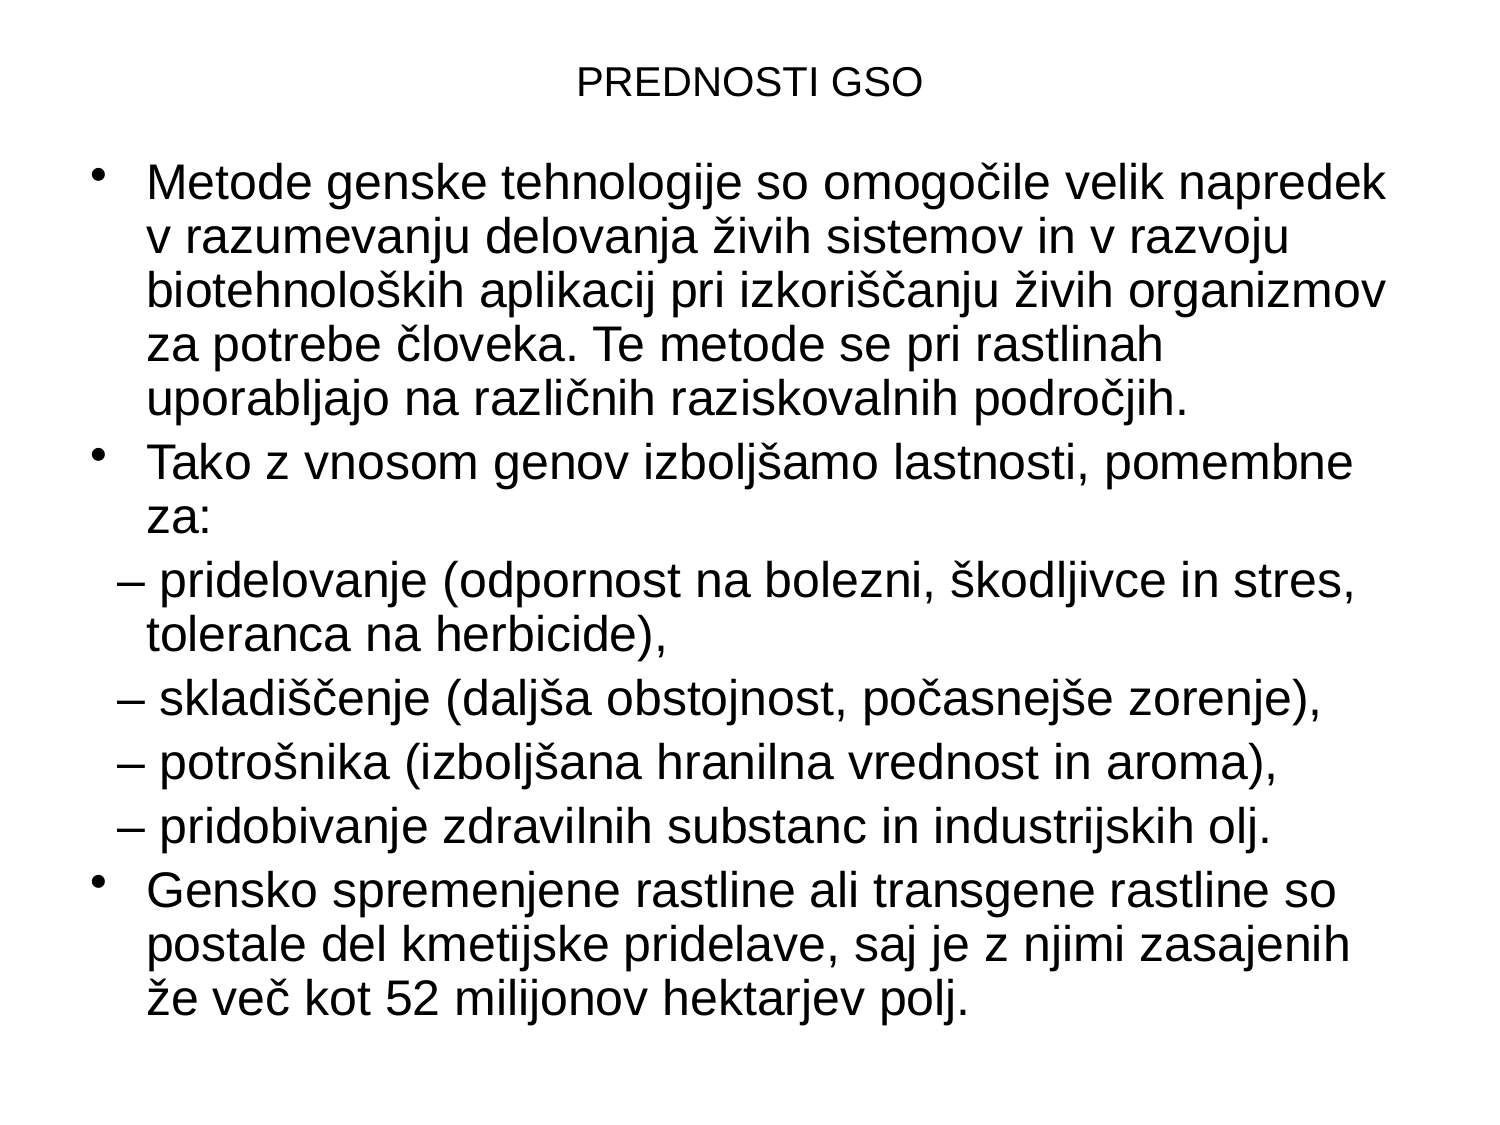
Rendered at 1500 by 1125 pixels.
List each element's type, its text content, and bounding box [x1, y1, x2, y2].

list Metode genske tehnologije so omogočile velik napredek v razumevanju delovanja živih sistemov in v razvoju biotehnoloških aplikacij pri izkoriščanju živih organizmov za potrebe človeka. Te metode se pri rastlinah uporabljajo na različnih raziskovalnih področjih. Tako z vnosom genov izboljšamo lastnosti, pomembne za: – pridelovanje (odpornost na bolezni, škodljivce in stres, toleranca na herbicide), – skladiščenje (daljša obstojnost, počasnejše zorenje), – potrošnika (izboljšana hranilna vrednost in aroma), – pridobivanje zdravilnih substanc in industrijskih olj. Gensko spremenjene rastline ali transgene rastline so postale del kmetijske pridelave, saj je z njimi zasajenih že več kot 52 milijonov hektarjev polj. [75, 148, 1425, 1059]
title PREDNOSTI GSO [75, 45, 1425, 114]
